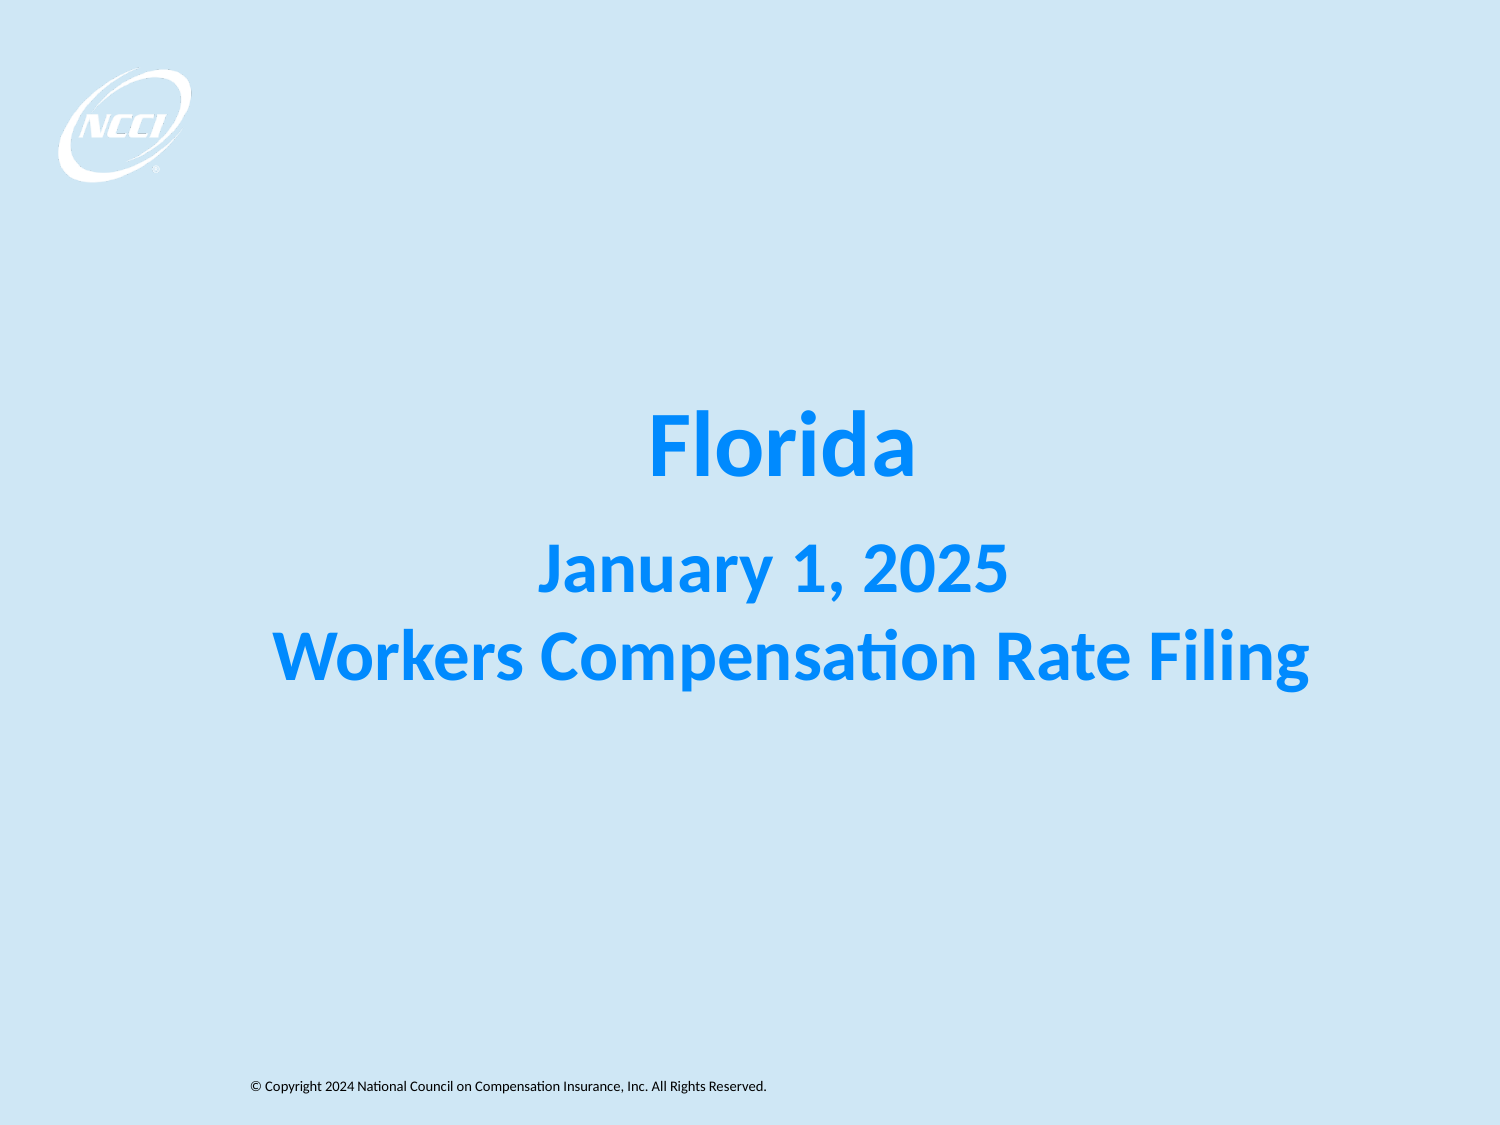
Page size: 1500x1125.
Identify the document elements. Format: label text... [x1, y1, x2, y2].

picture [50, 61, 198, 188]
title Florida January 1, 2025 Workers Compensation Rate Filing [228, 375, 1354, 567]
